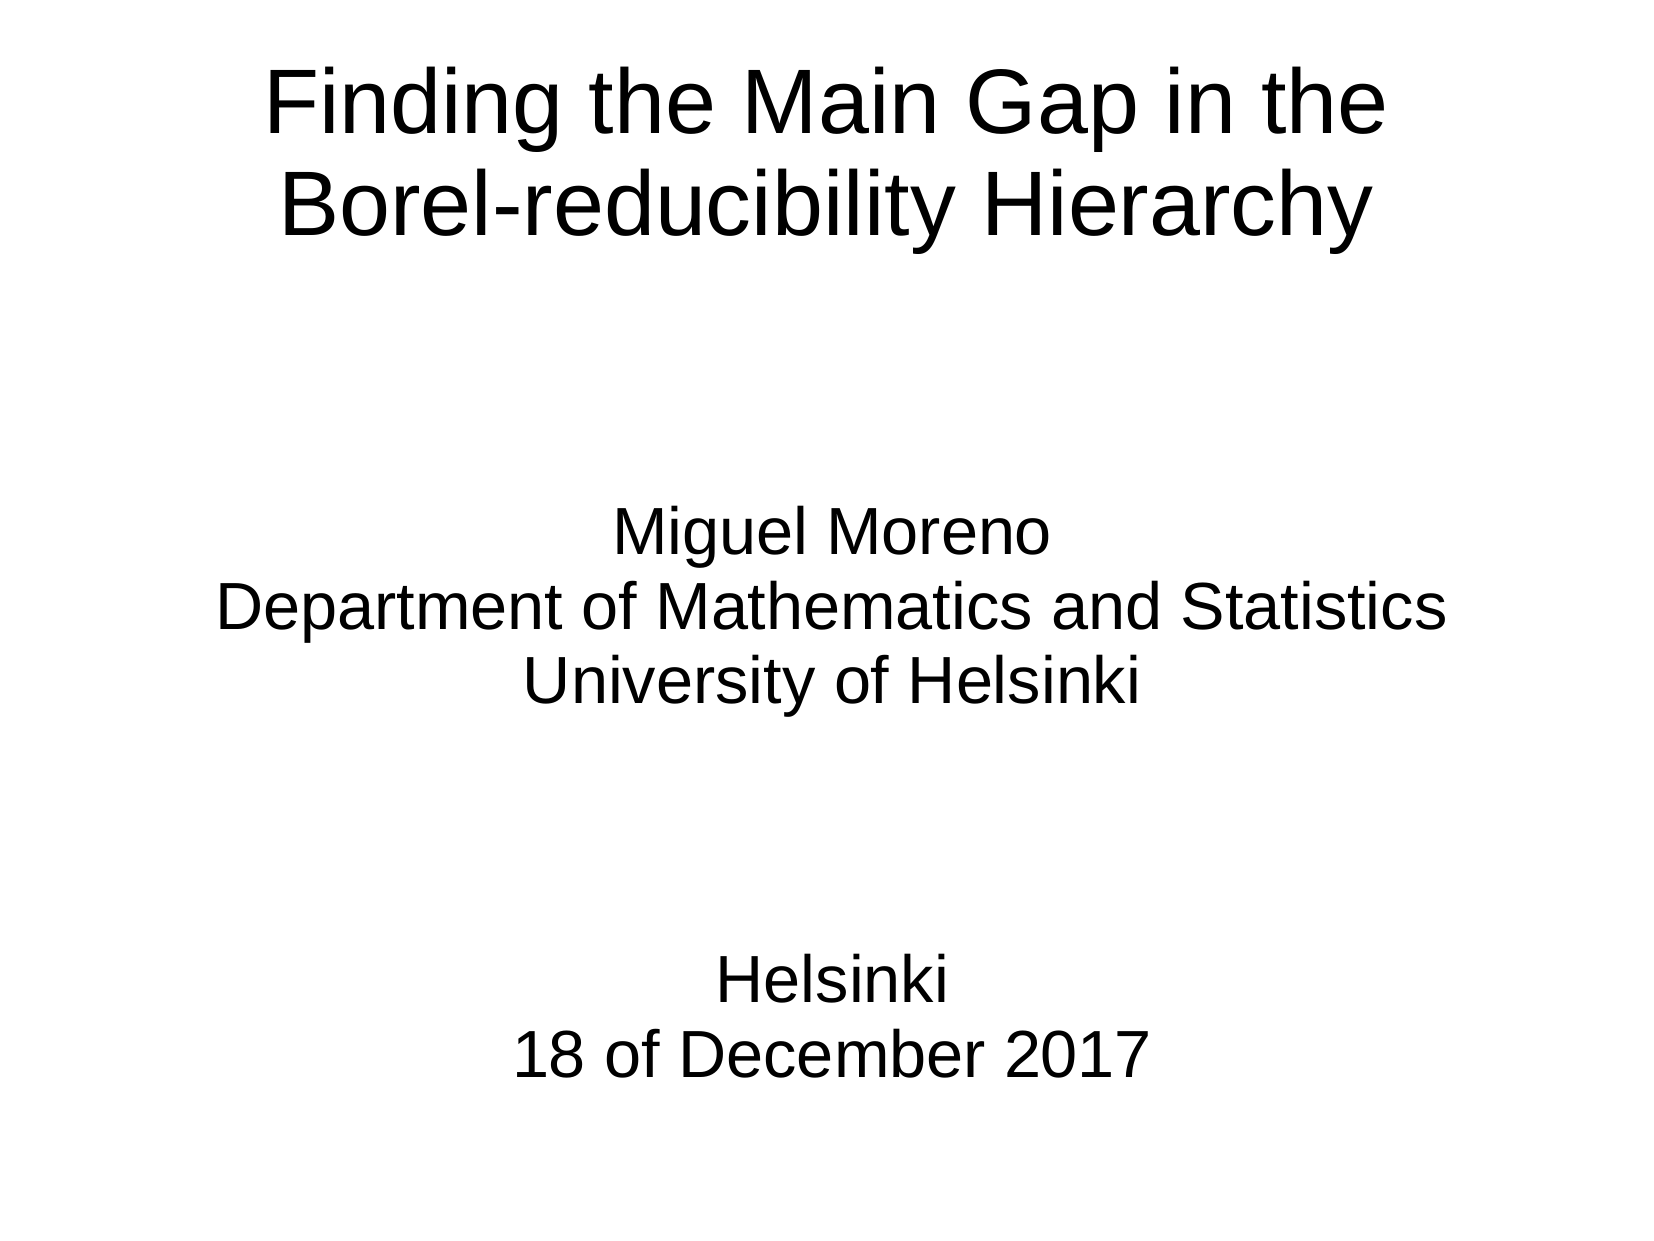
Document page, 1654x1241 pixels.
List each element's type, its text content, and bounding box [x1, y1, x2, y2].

subtitle Miguel Moreno Department of Mathematics and Statistics University of Helsinki Helsinki 18 of December 2017 [88, 433, 1577, 1153]
title Finding the Main Gap in the Borel-reducibility Hierarchy [82, 49, 1571, 257]
